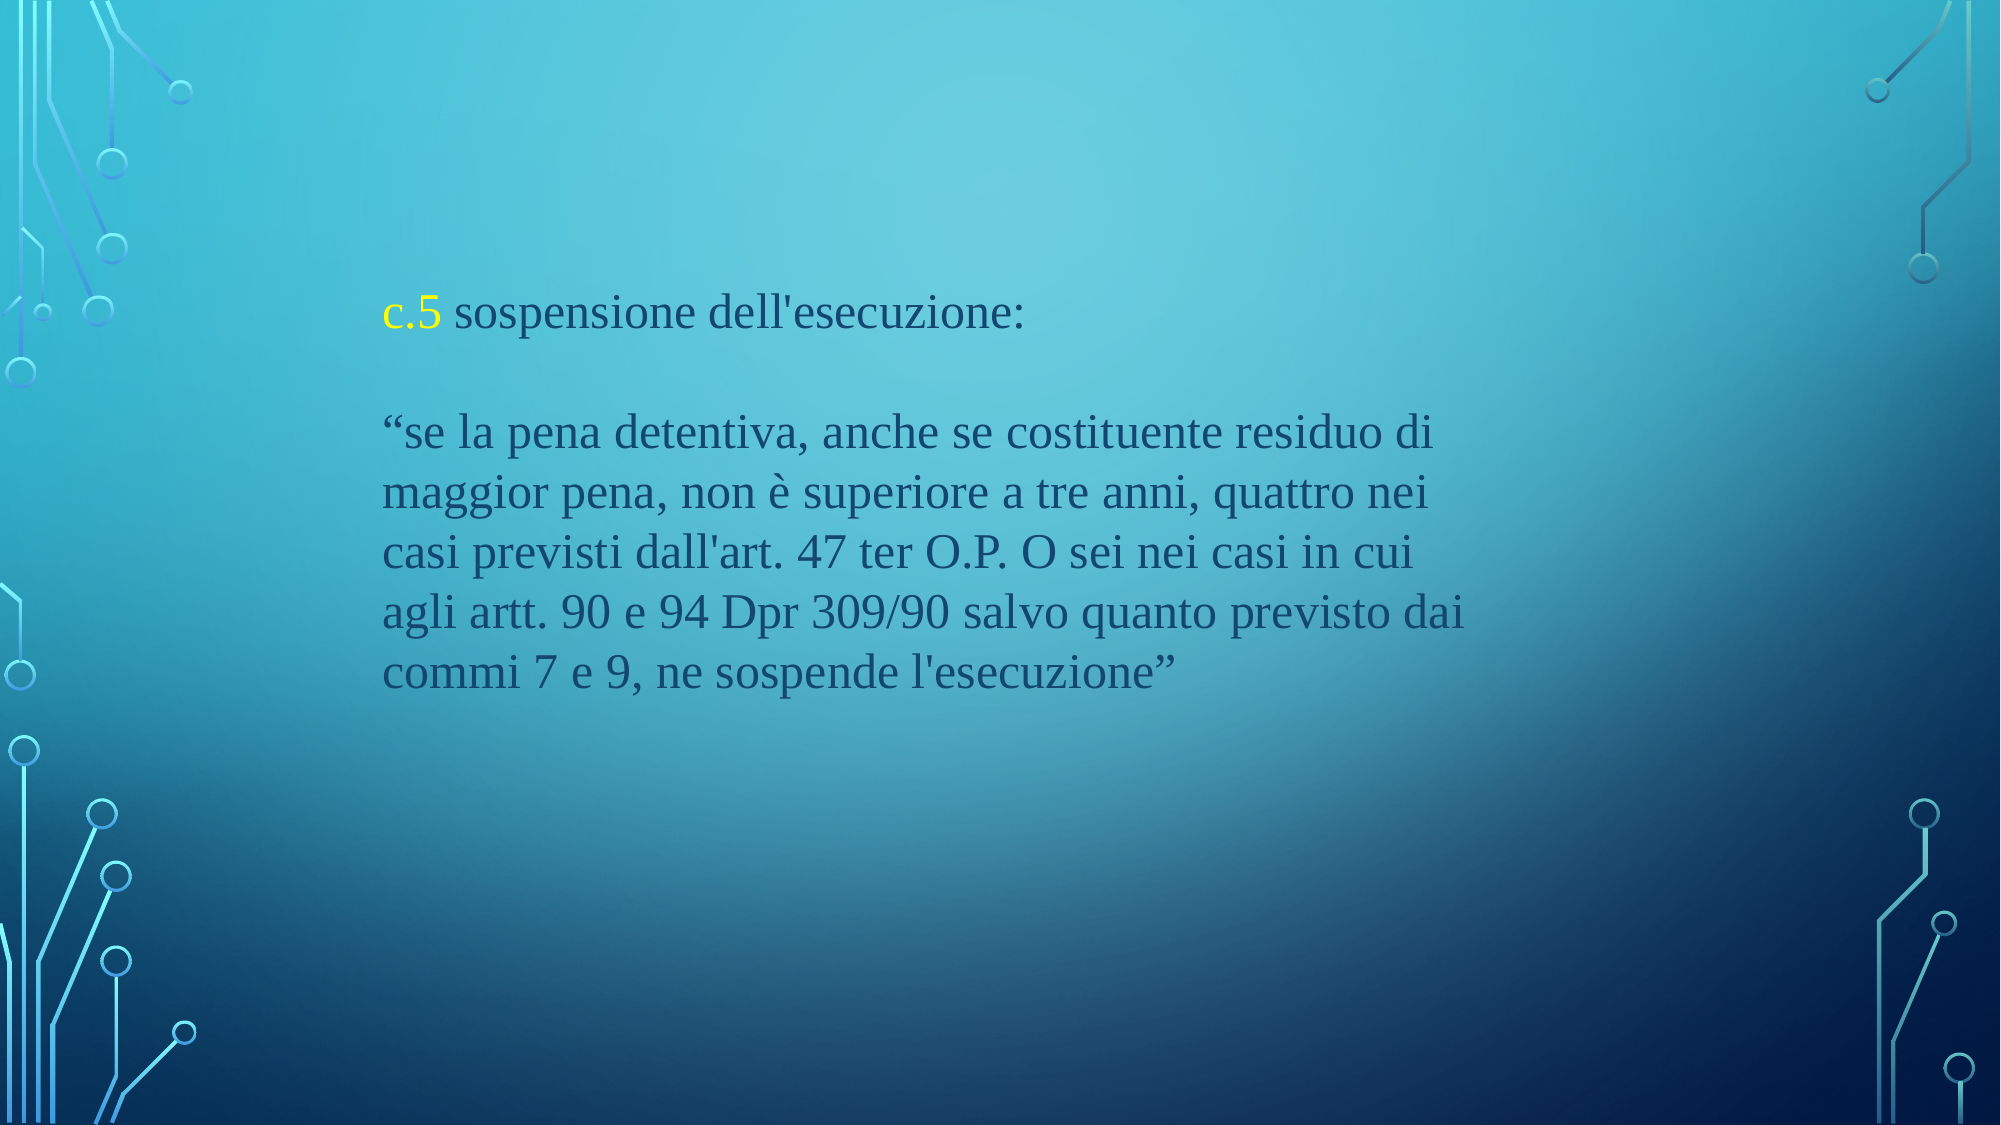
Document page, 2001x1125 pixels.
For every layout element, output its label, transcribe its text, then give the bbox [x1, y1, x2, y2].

text_box c.5 sospensione dell'esecuzione: “se la pena detentiva, anche se costituente residuo di maggior pena, non è superiore a tre anni, quattro nei casi previsti dall'art. 47 ter O.P. O sei nei casi in cui agli artt. 90 e 94 Dpr 309/90 salvo quanto previsto dai commi 7 e 9, ne sospende l'esecuzione” [367, 91, 1500, 706]
